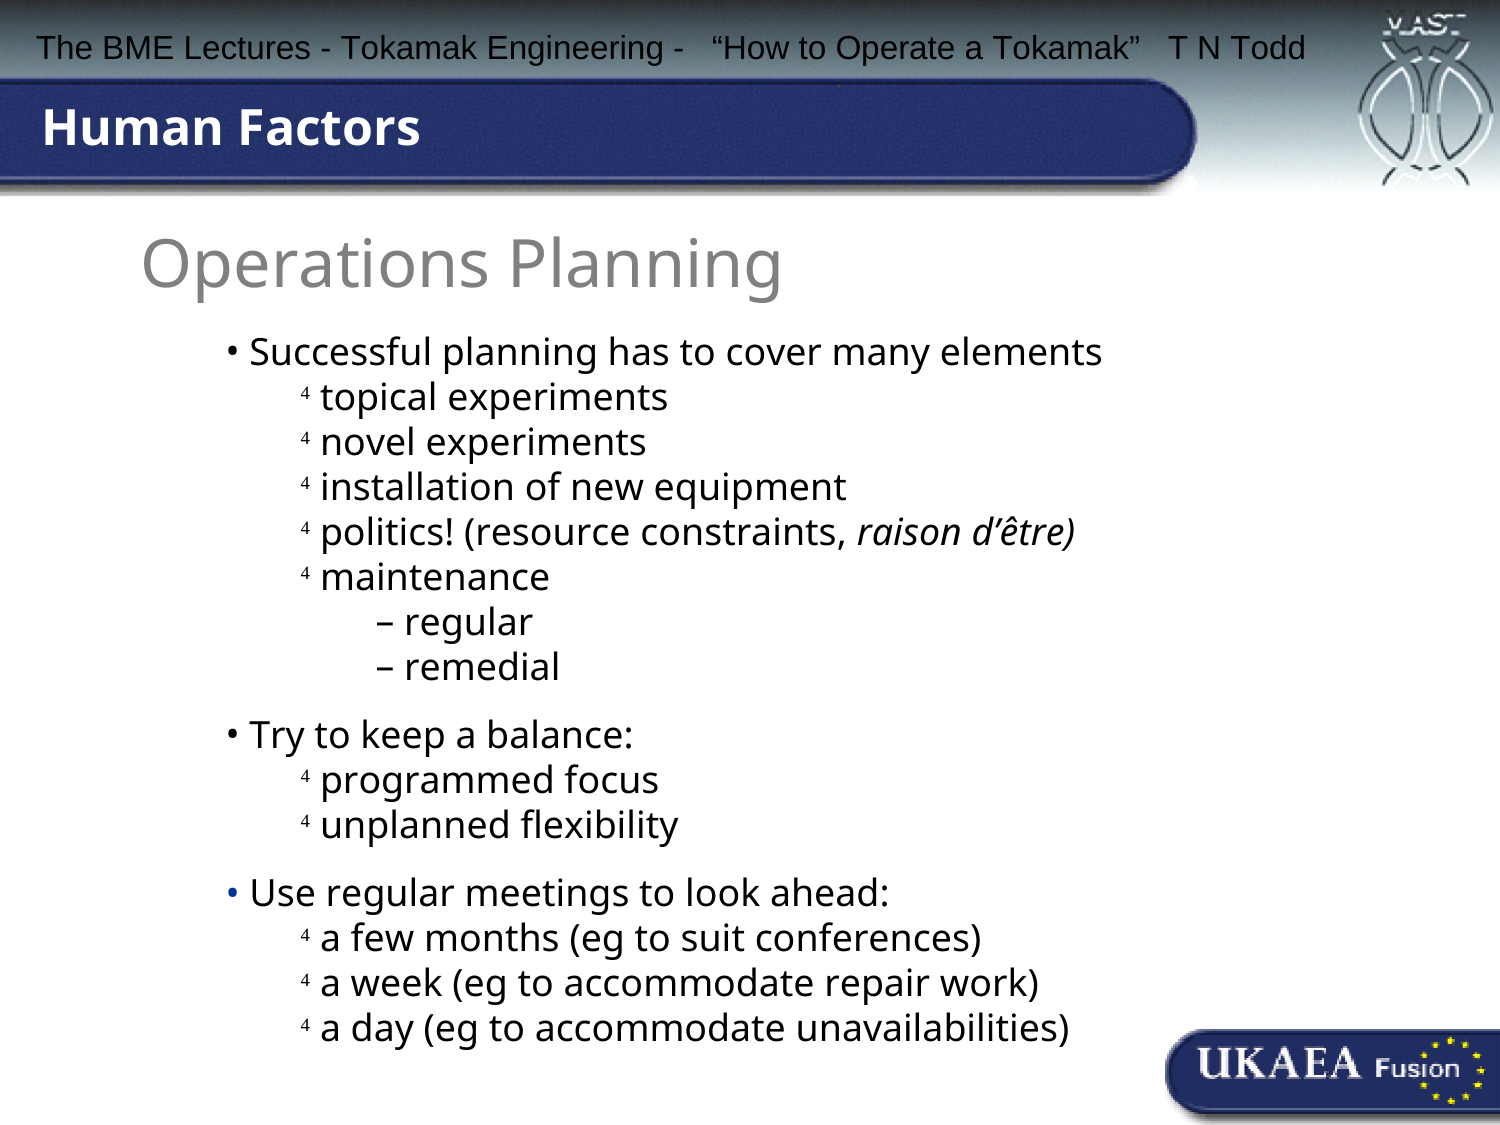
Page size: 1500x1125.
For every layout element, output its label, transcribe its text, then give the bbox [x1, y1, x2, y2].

picture [1165, 1029, 1500, 1125]
text_box The BME Lectures - Tokamak Engineering - “How to Operate a Tokamak” T N Todd [0, 18, 1323, 60]
text_box Operations Planning [125, 212, 801, 309]
text_box Human Factors [26, 88, 437, 164]
picture [0, 0, 1500, 202]
text_box Successful planning has to cover many elements topical experiments novel experiments installation of new equipment politics! (resource constraints, raison d’être) maintenance regular remedial Try to keep a balance: programmed focus unplanned flexibility Use regular meetings to look ahead: a few months (eg to suit conferences) a week (eg to accommodate repair work) a day (eg to accommodate unavailabilities) [210, 319, 1306, 1057]
